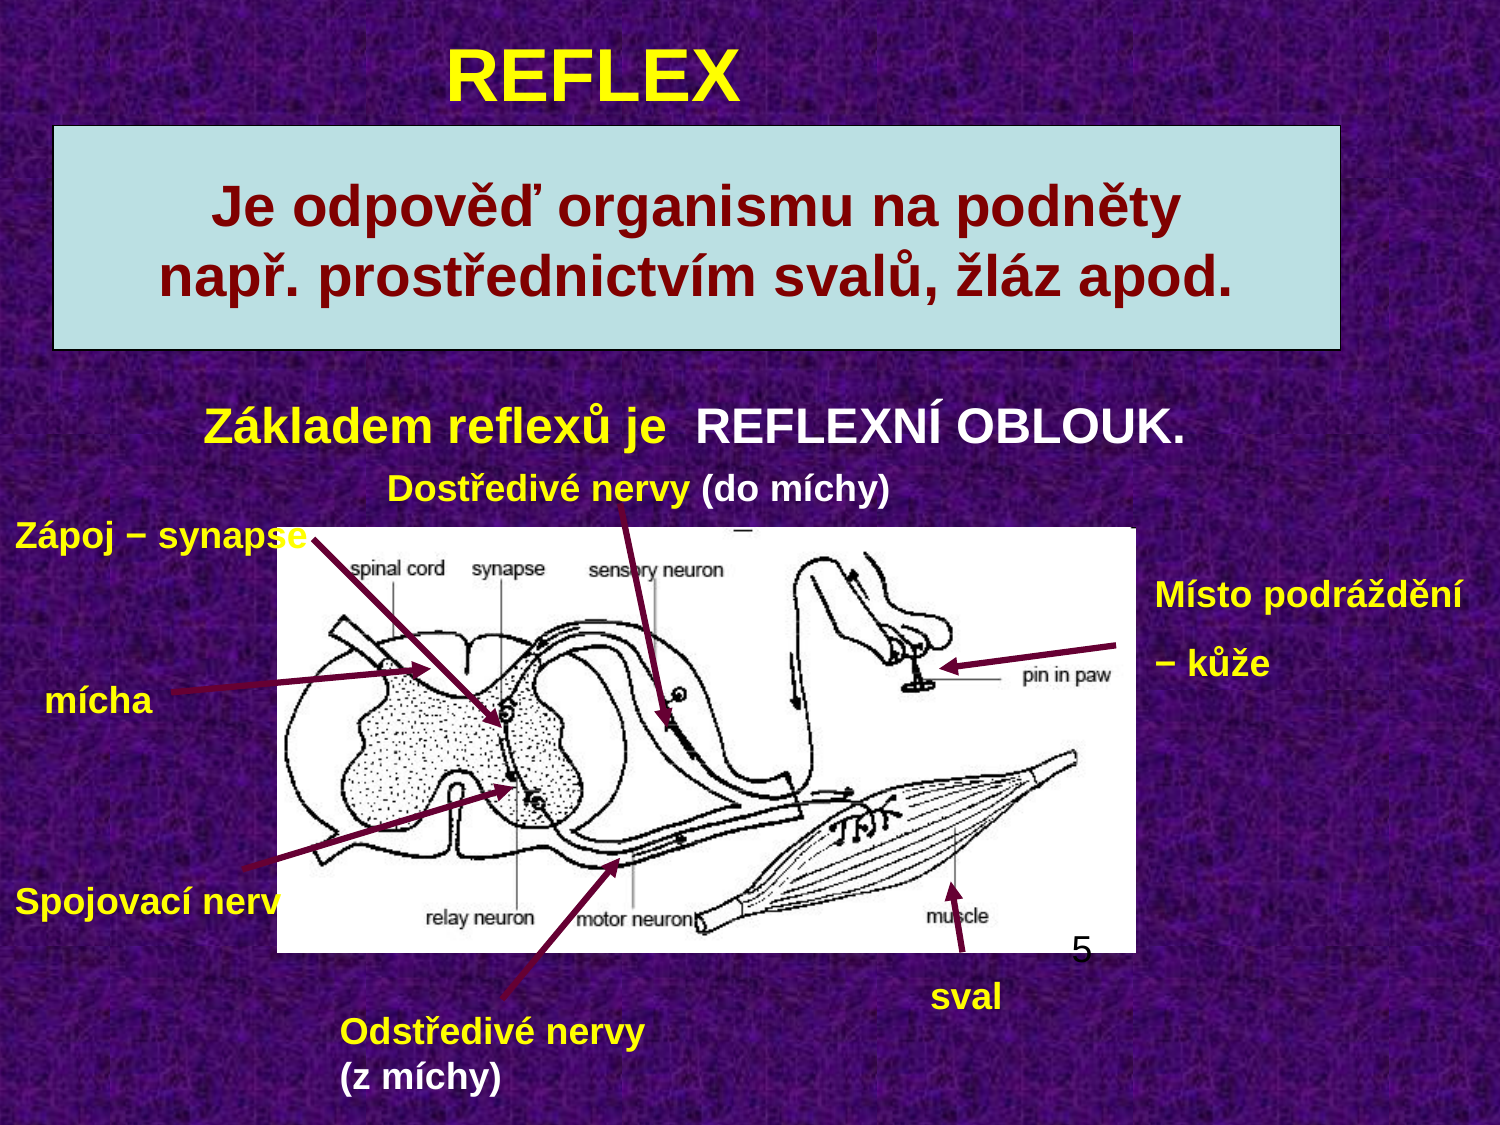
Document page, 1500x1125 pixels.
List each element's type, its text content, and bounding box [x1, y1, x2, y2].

text_box Místo podráždění − kůže [1139, 562, 1483, 692]
text_box sval [915, 964, 1294, 1025]
text_box Dostředivé nervy (do míchy) [372, 456, 1046, 517]
text_box mícha [29, 668, 243, 730]
picture [0, 0, 1500, 503]
text_box 5 [1056, 916, 1117, 978]
text_box Spojovací nerv [0, 869, 349, 930]
text_box Odstředivé nervy (z míchy) [324, 999, 674, 1105]
text_box REFLEX [430, 18, 1117, 125]
picture [0, 461, 1500, 1125]
text_box Základem reflexů je REFLEXNÍ OBLOUK. [188, 385, 1500, 461]
text_box Zápoj − synapse [0, 503, 414, 564]
text_box Je odpověď organismu na podněty např. prostřednictvím svalů, žláz apod. [53, 125, 1341, 351]
